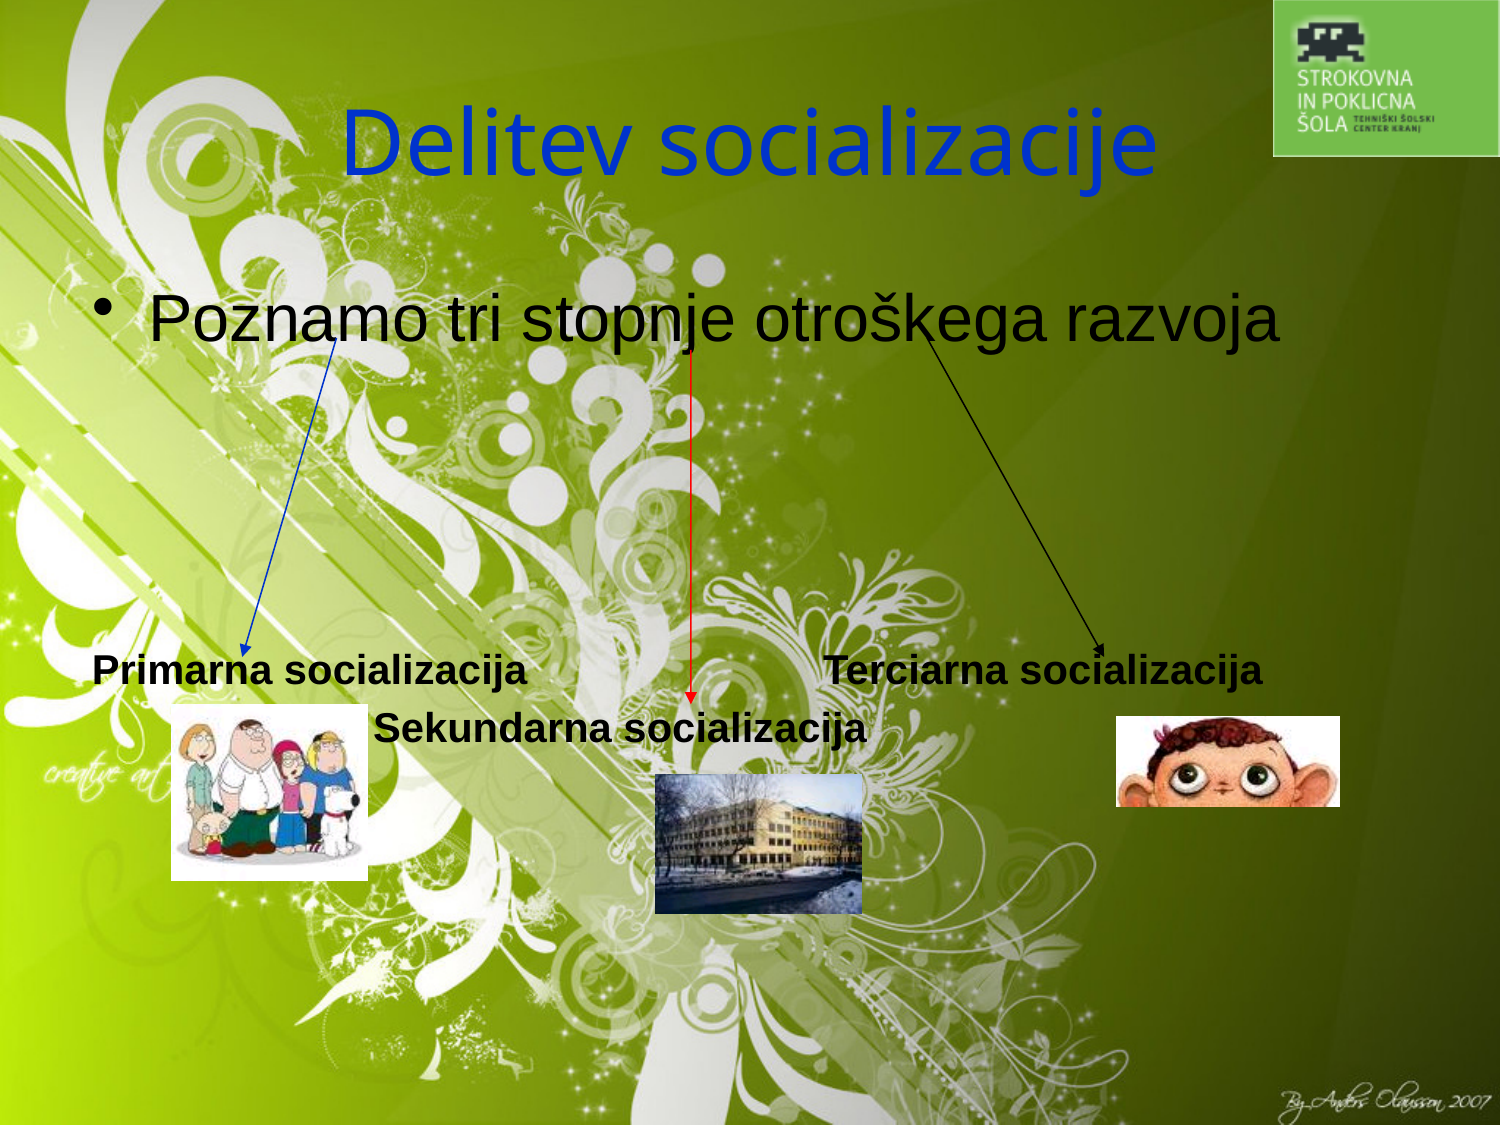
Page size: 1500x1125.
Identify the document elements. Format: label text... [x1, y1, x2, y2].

picture [171, 704, 368, 881]
picture [1116, 716, 1340, 807]
title Delitev socializacije [75, 45, 1425, 233]
picture [655, 774, 862, 914]
list Poznamo tri stopnje otroškega razvoja Primarna socializacija Terciarna socializacija Sekundarna socializacija [76, 267, 1500, 1010]
picture [0, 0, 1500, 1125]
